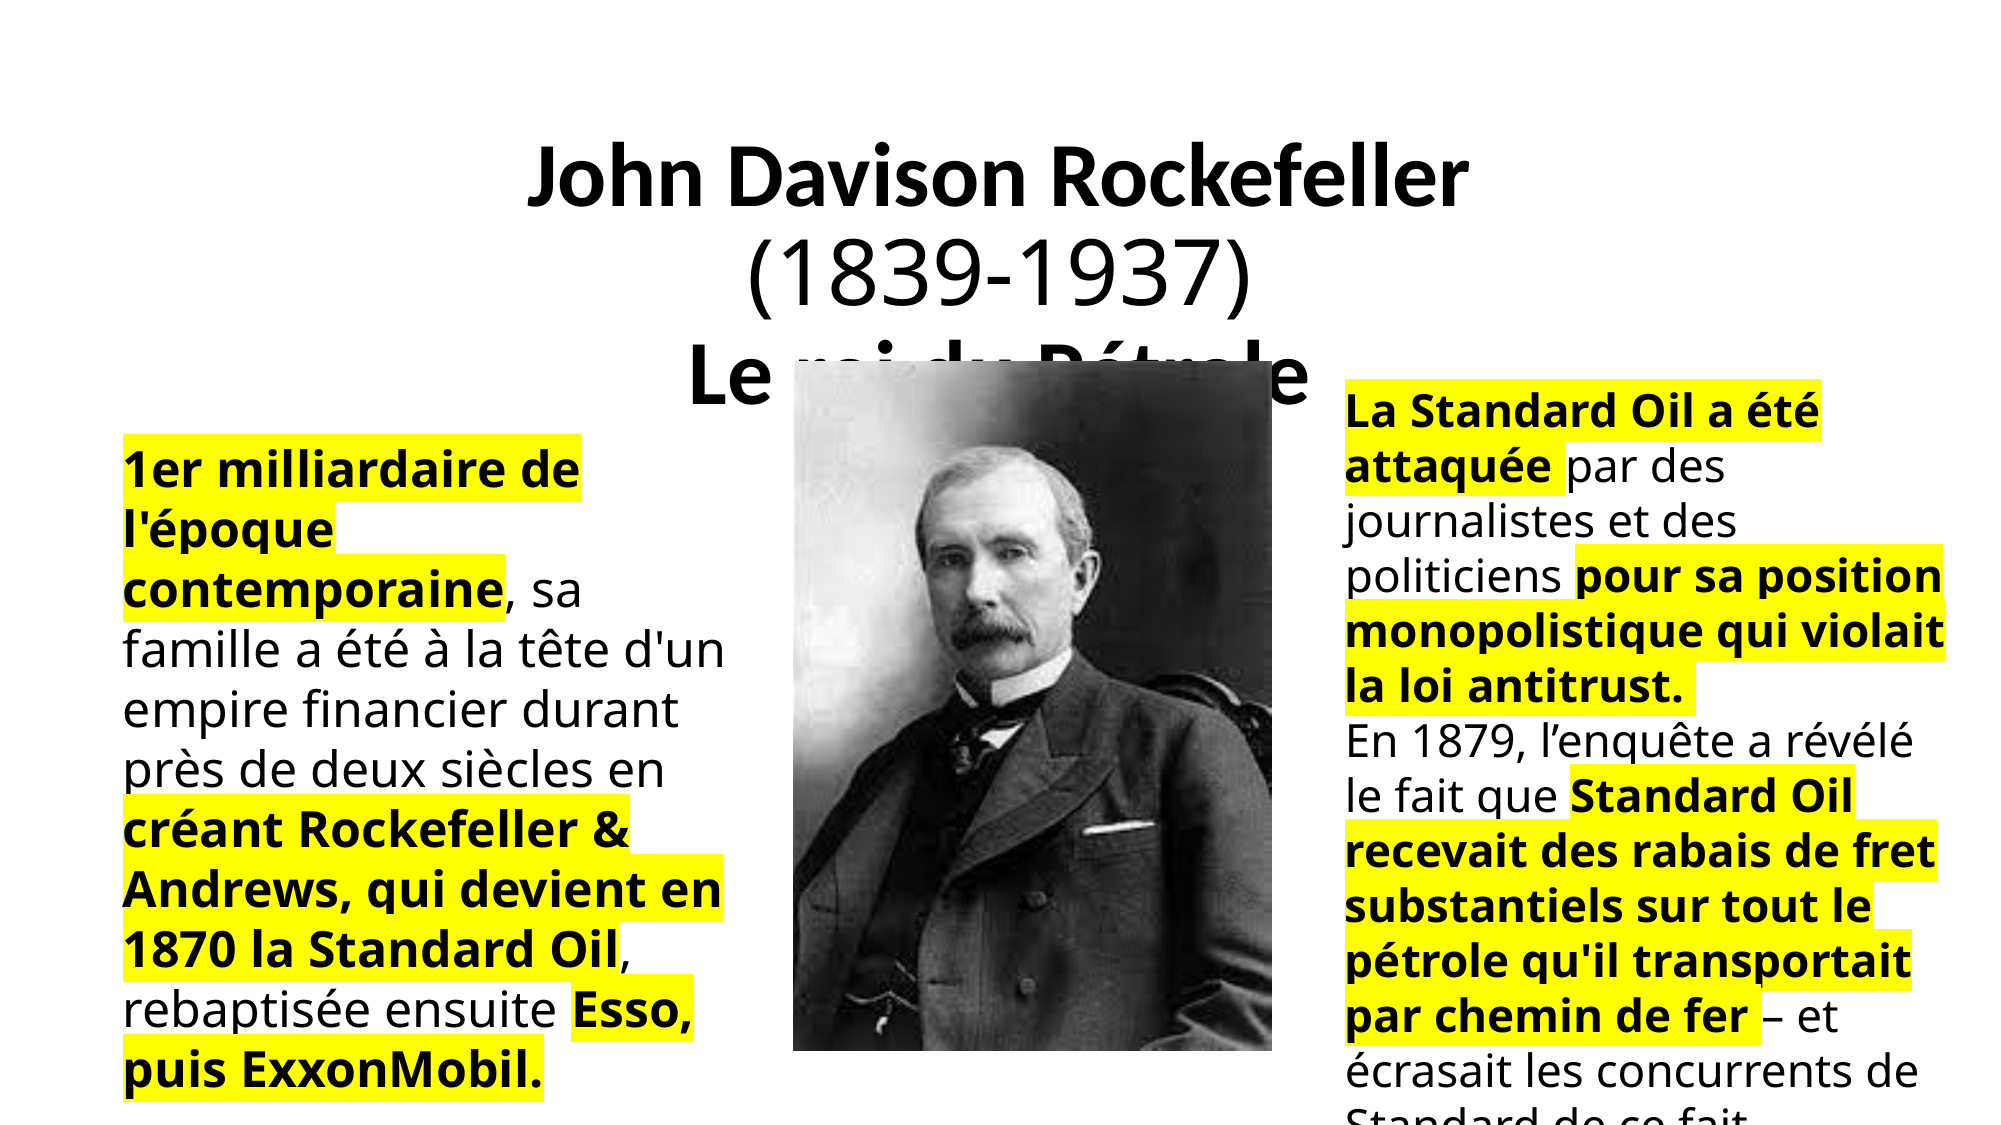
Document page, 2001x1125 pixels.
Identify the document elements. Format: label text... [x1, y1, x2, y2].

picture [793, 361, 1272, 1051]
title John Davison Rockefeller (1839-1937) Le roi du Pétrole [395, 119, 1605, 338]
text_box La Standard Oil a été attaquée par des journalistes et des politiciens pour sa position monopolistique qui violait la loi antitrust. En 1879, l’enquête a révélé le fait que Standard Oil recevait des rabais de fret substantiels sur tout le pétrole qu'il transportait par chemin de fer – et écrasait les concurrents de Standard de ce fait. [1330, 374, 1964, 1057]
text_box 1er milliardaire de l'époque contemporaine, sa famille a été à la tête d'un empire financier durant près de deux siècles en créant Rockefeller & Andrews, qui devient en 1870 la Standard Oil, rebaptisée ensuite Esso, puis ExxonMobil. [107, 429, 758, 991]
